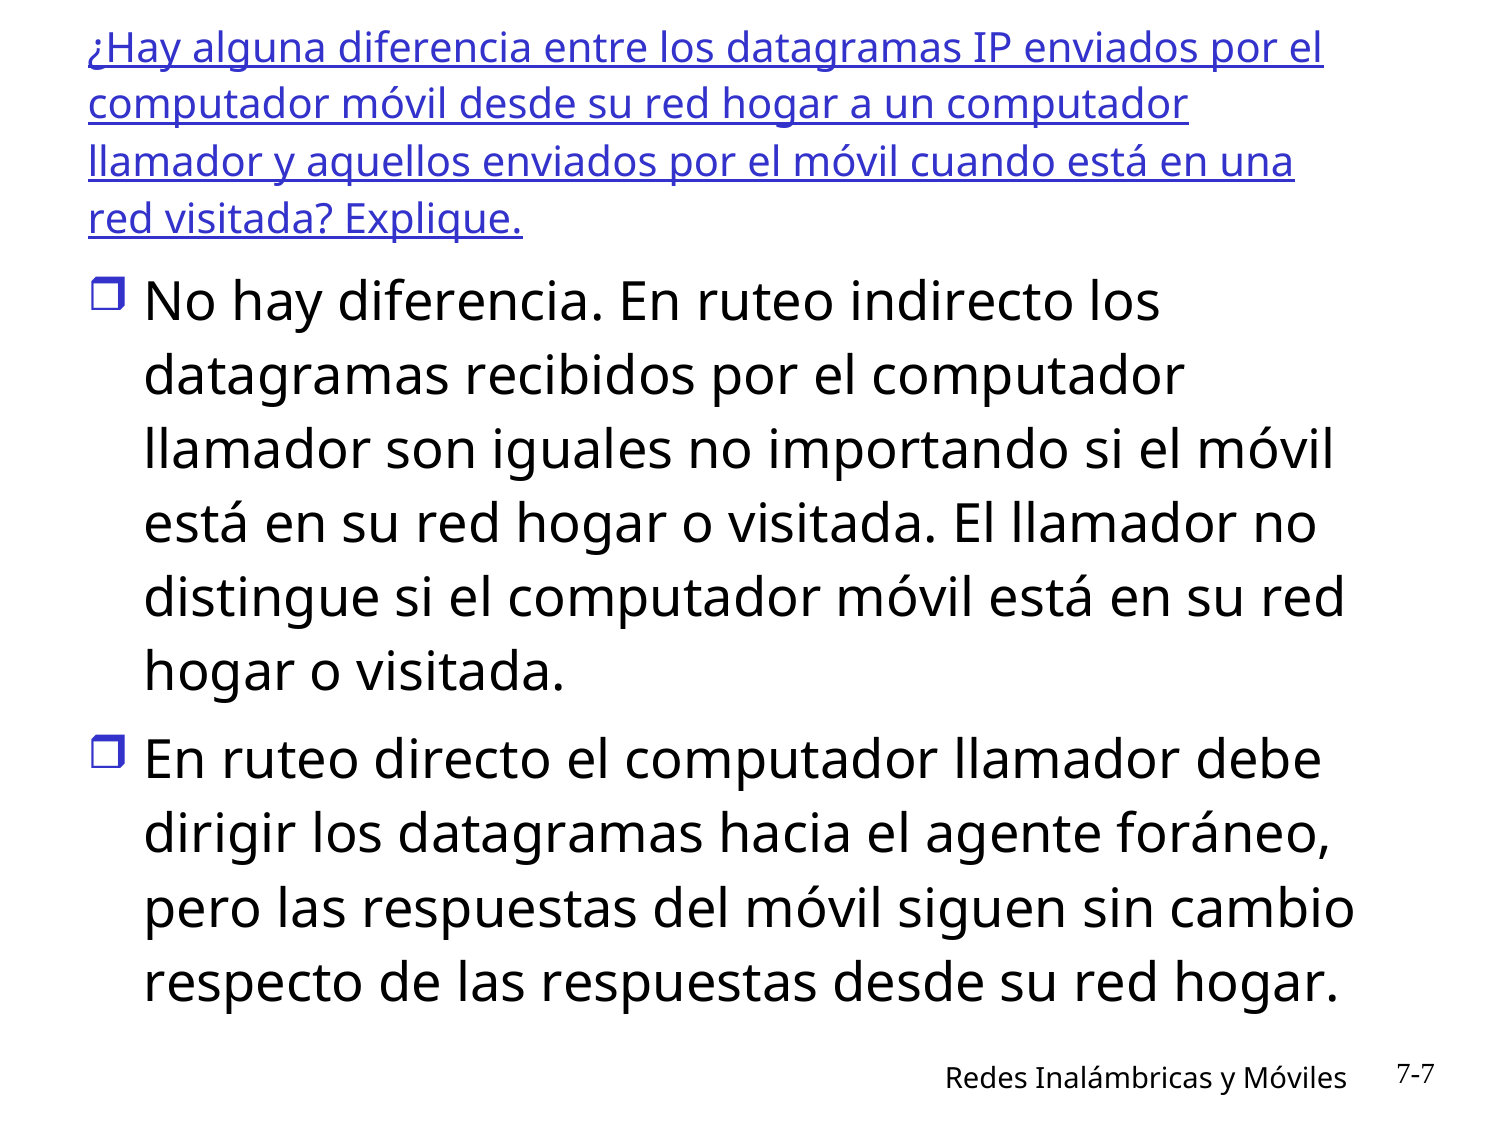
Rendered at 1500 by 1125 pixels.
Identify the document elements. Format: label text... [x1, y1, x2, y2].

title ¿Hay alguna diferencia entre los datagramas IP enviados por el computador móvil desde su red hogar a un computador llamador y aquellos enviados por el móvil cuando está en una red visitada? Explique. [87, 23, 1363, 239]
list No hay diferencia. En ruteo indirecto los datagramas recibidos por el computador llamador son iguales no importando si el móvil está en su red hogar o visitada. El llamador no distingue si el computador móvil está en su red hogar o visitada. En ruteo directo el computador llamador debe dirigir los datagramas hacia el agente foráneo, pero las respuestas del móvil siguen sin cambio respecto de las respuestas desde su red hogar. [87, 262, 1363, 976]
